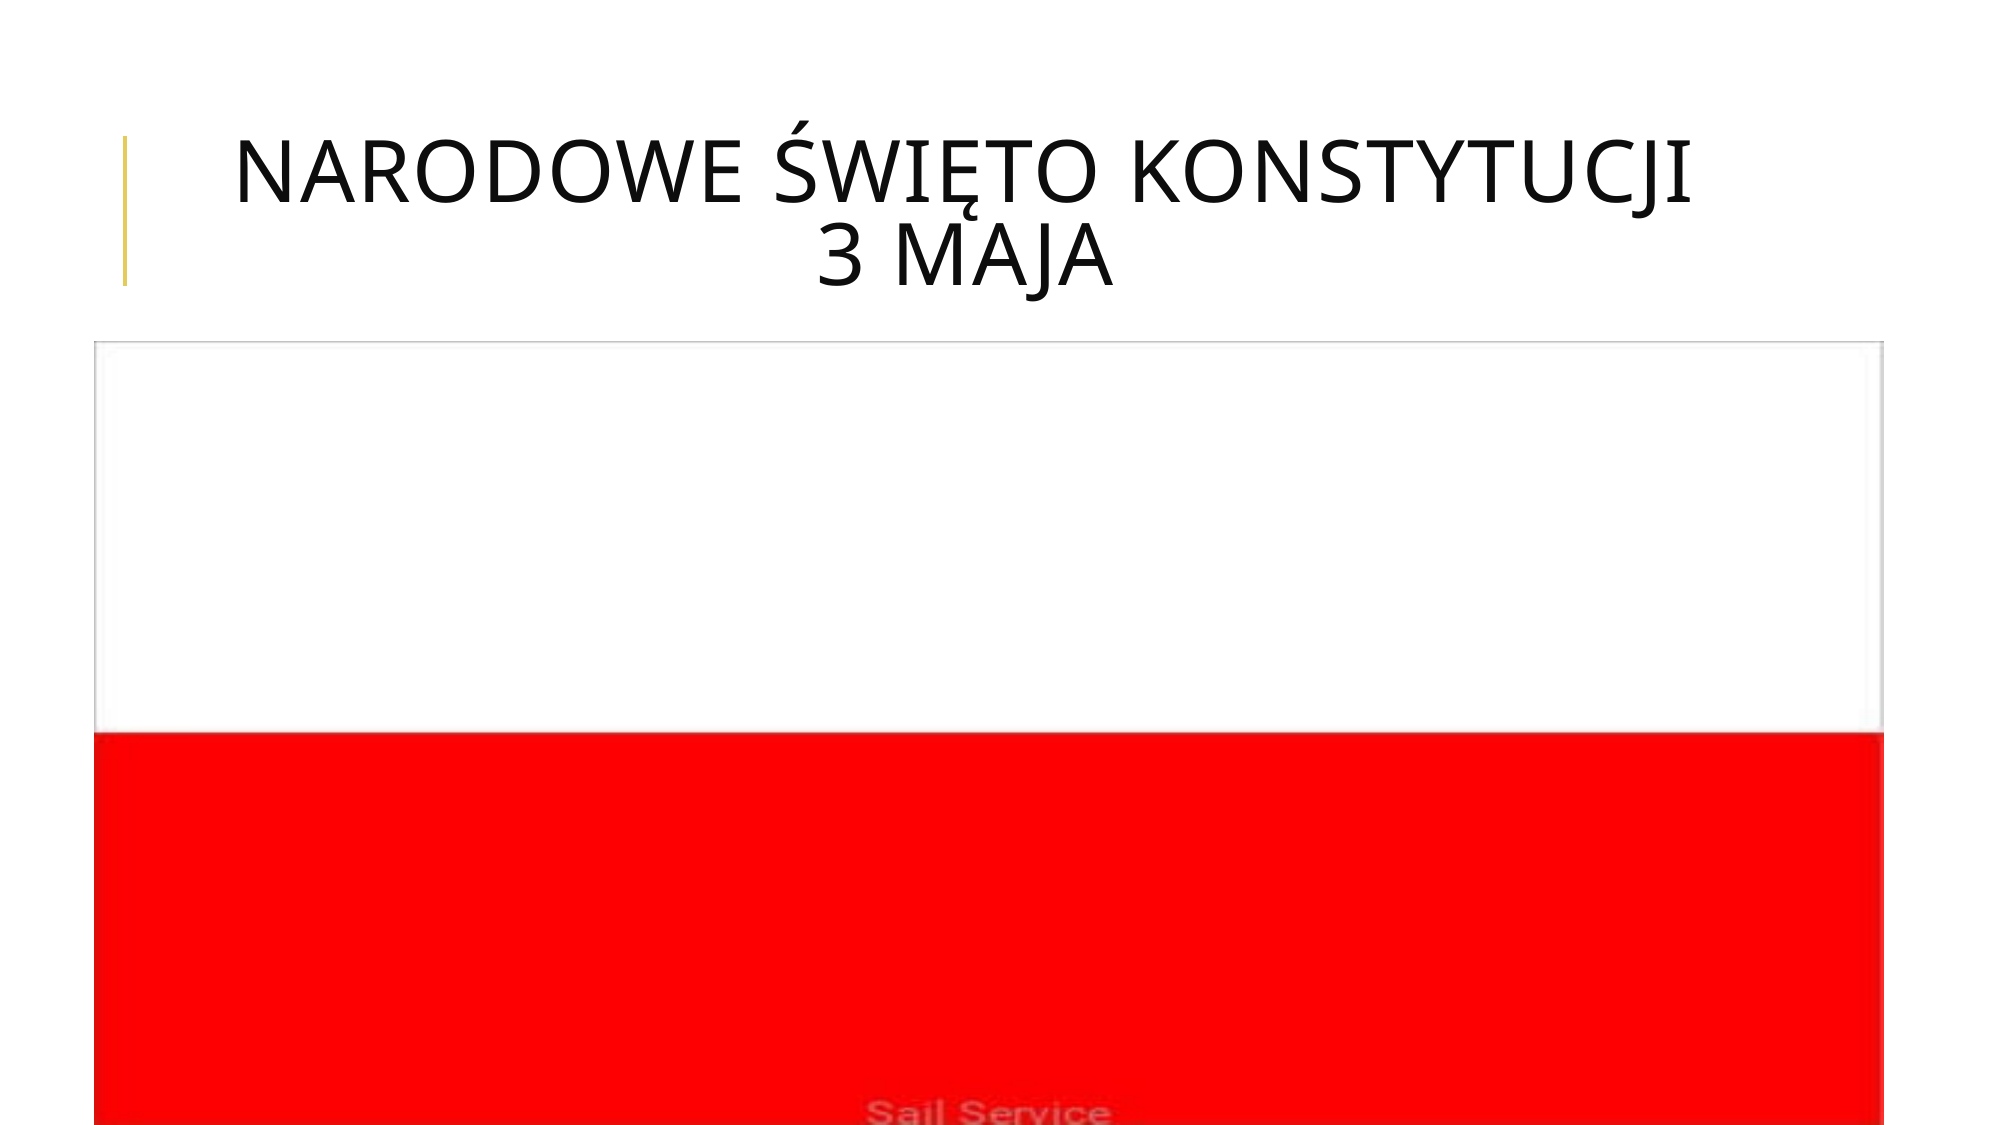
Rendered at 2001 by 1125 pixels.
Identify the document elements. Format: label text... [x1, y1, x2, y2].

picture [94, 341, 1884, 1125]
title NARODOWE ŚWIĘTO KONSTYTUCJI 3 MAJA [168, 96, 1763, 341]
